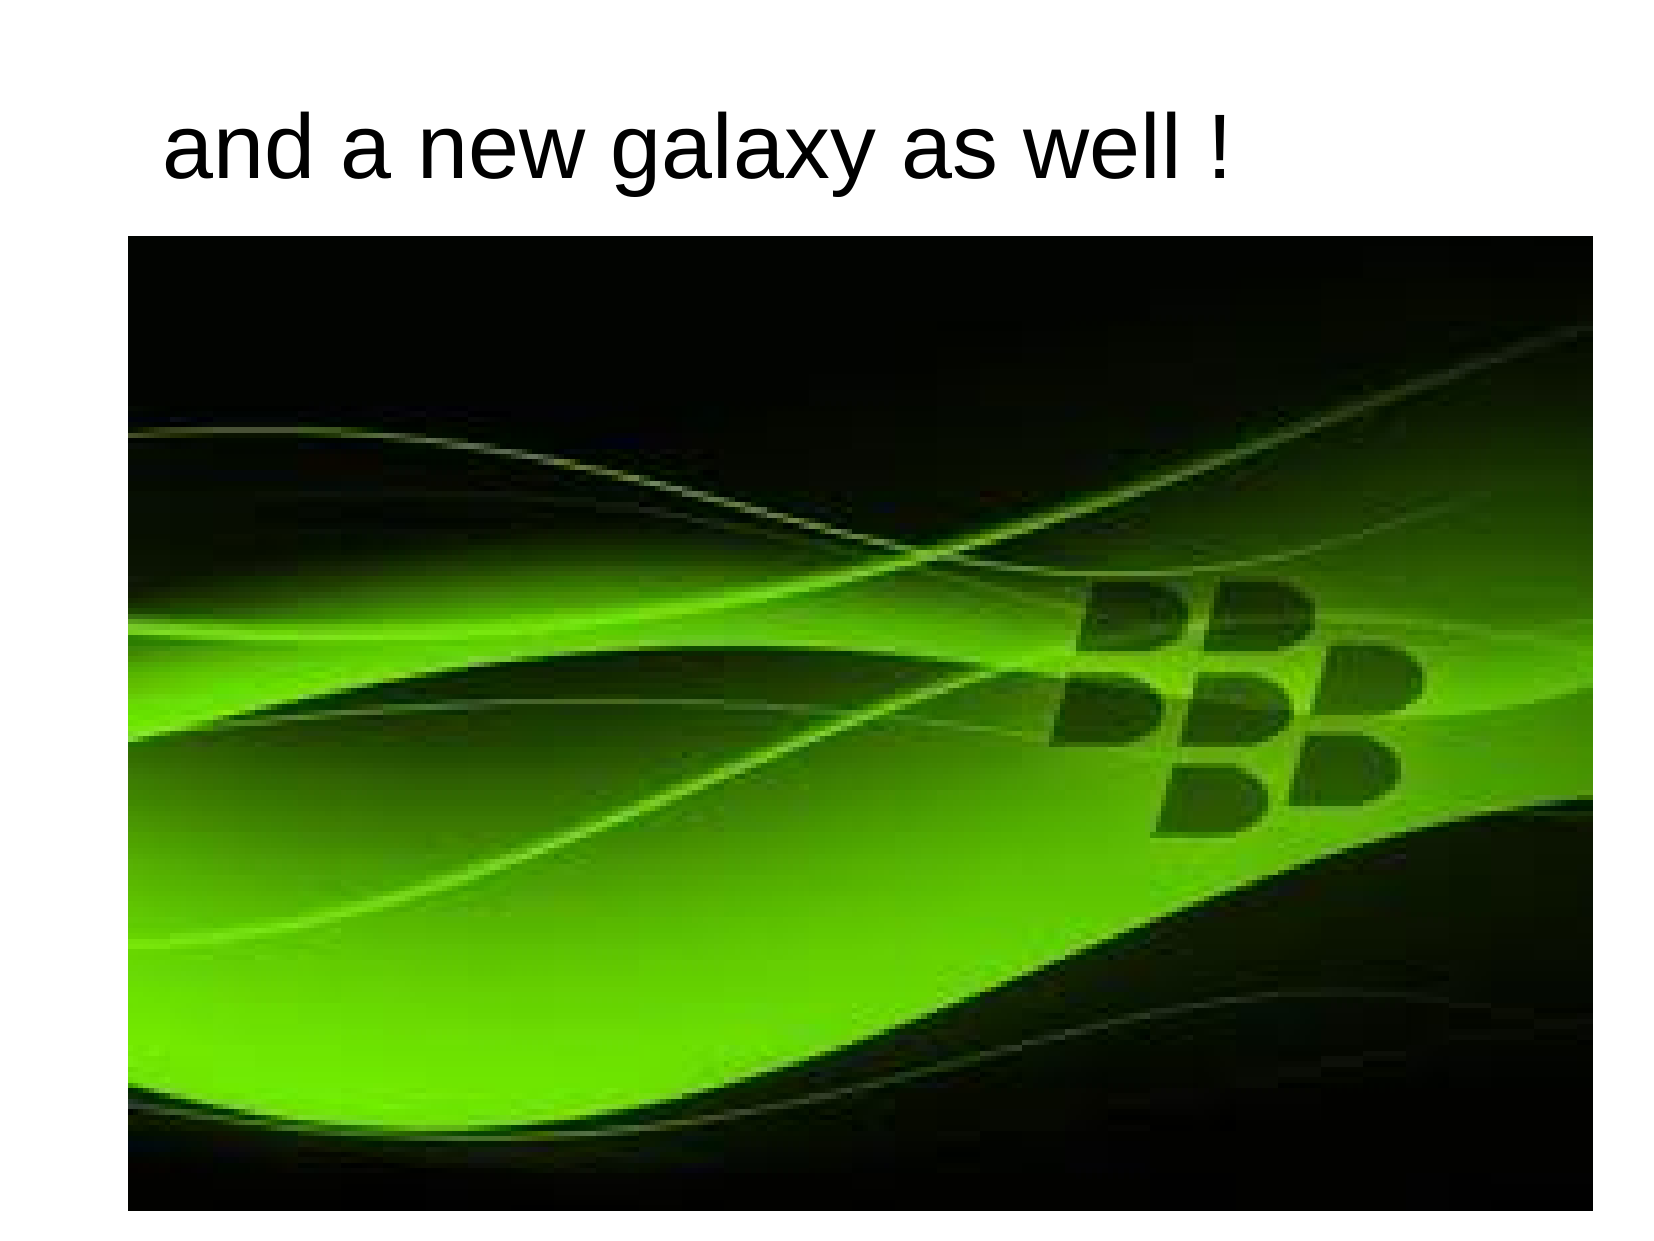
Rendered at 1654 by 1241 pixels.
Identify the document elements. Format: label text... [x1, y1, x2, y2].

picture [128, 236, 1593, 1211]
text_box and a new galaxy as well ! [147, 88, 1595, 206]
